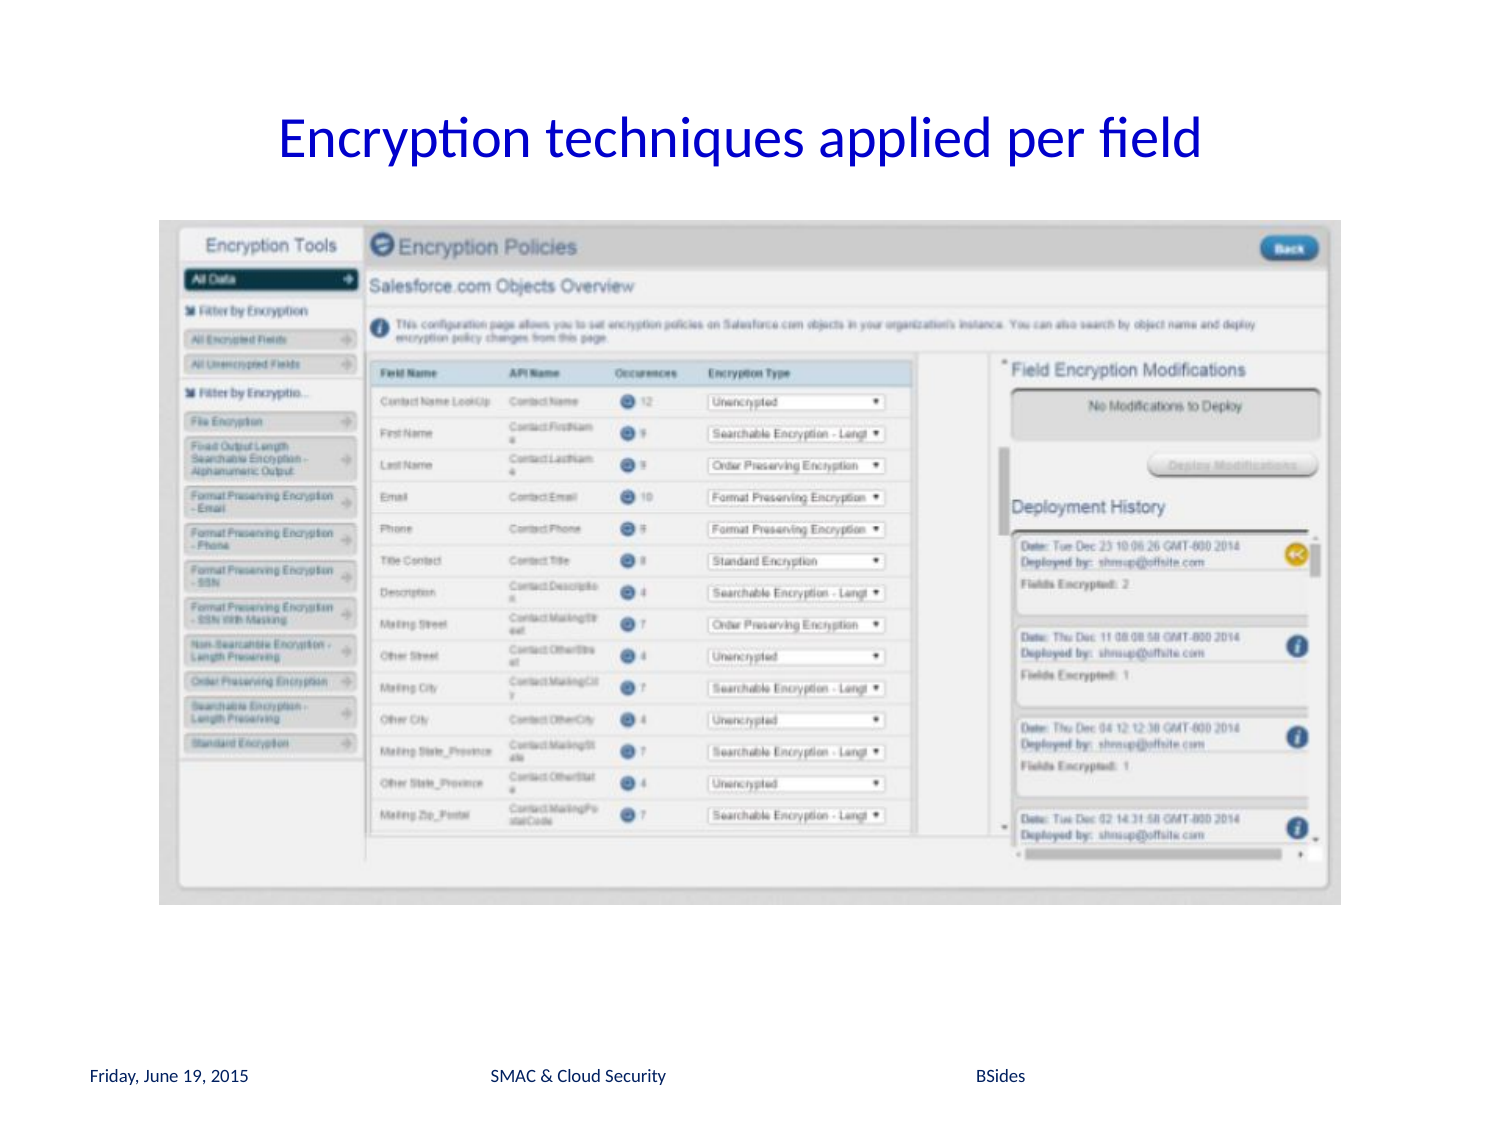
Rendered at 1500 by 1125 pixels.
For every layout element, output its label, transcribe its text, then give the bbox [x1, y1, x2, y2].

text_box Encryption techniques applied per field [140, 92, 1341, 215]
picture [159, 220, 1341, 905]
text_box Friday, June 19, 2015 SMAC & Cloud Security BSides [74, 1043, 1395, 1103]
